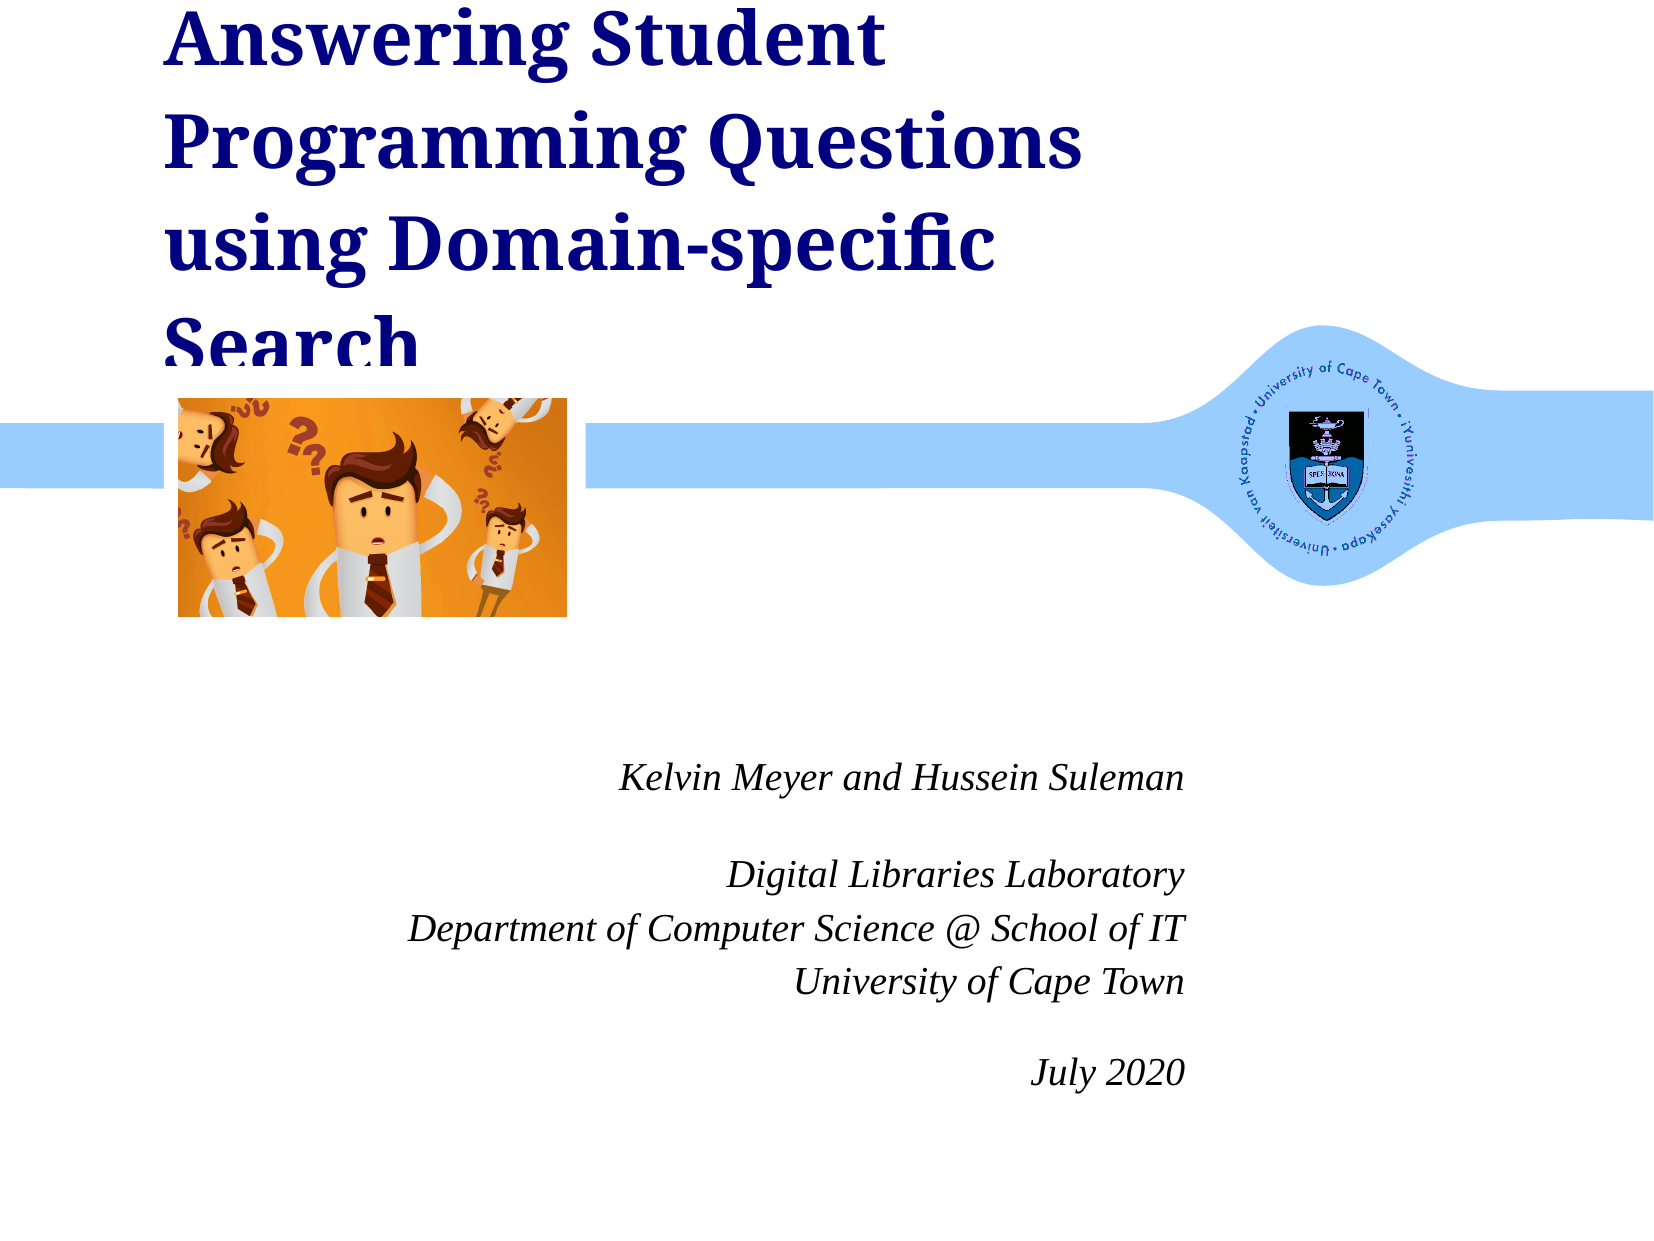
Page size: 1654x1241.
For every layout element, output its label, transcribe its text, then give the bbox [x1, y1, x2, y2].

list Kelvin Meyer and Hussein Suleman Digital Libraries Laboratory Department of Computer Science @ School of IT University of Cape Town July 2020 [95, 529, 1186, 1241]
title Answering Student Programming Questions using Domain-specific Search [163, 45, 1226, 335]
picture [178, 398, 567, 617]
picture [1199, 336, 1440, 581]
text_box [163, 366, 586, 662]
